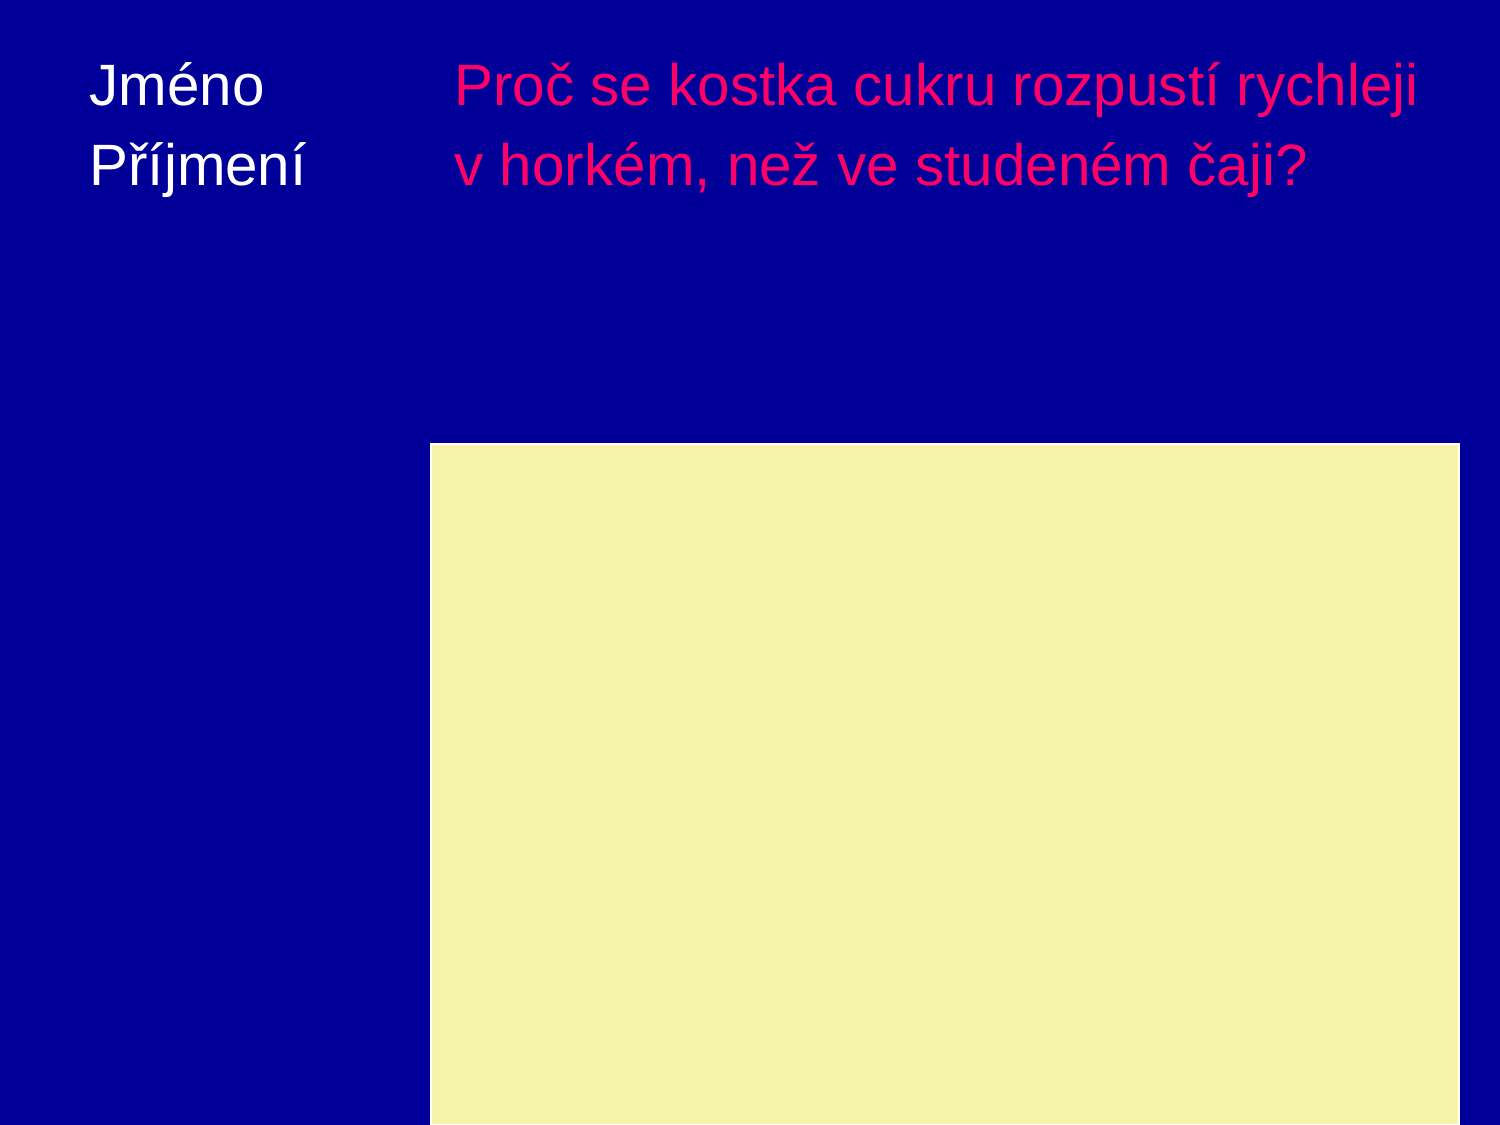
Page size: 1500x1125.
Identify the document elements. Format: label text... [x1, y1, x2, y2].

text_box Jméno Příjmení [75, 45, 440, 525]
text_box [430, 444, 1459, 1125]
text_box Proč se kostka cukru rozpustí rychleji v horkém, než ve studeném čaji? [440, 45, 1459, 444]
